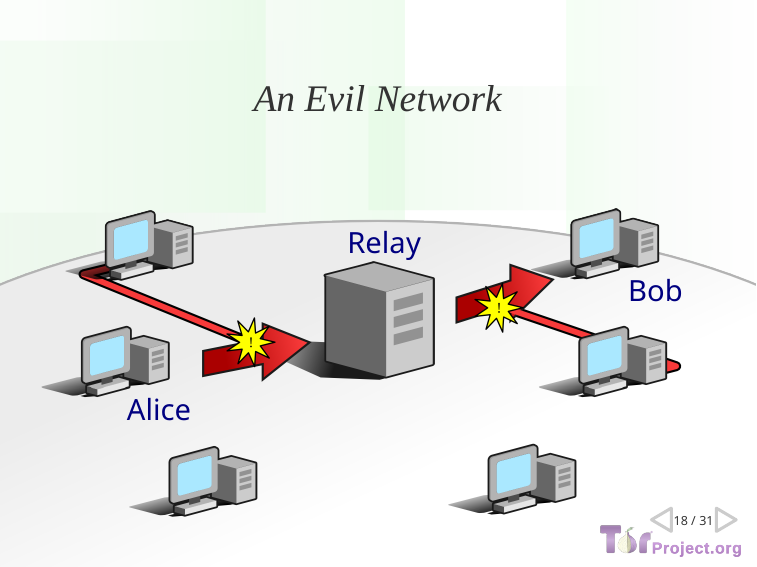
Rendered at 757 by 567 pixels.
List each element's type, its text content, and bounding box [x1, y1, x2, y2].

text_box <number> / 31 [618, 504, 756, 555]
text_box [651, 508, 672, 532]
text_box [716, 508, 737, 532]
text_box Alice [102, 382, 216, 432]
text_box An Evil Network [0, 70, 756, 127]
picture [0, 0, 757, 567]
text_box Bob [599, 262, 712, 313]
text_box Relay [300, 215, 469, 266]
